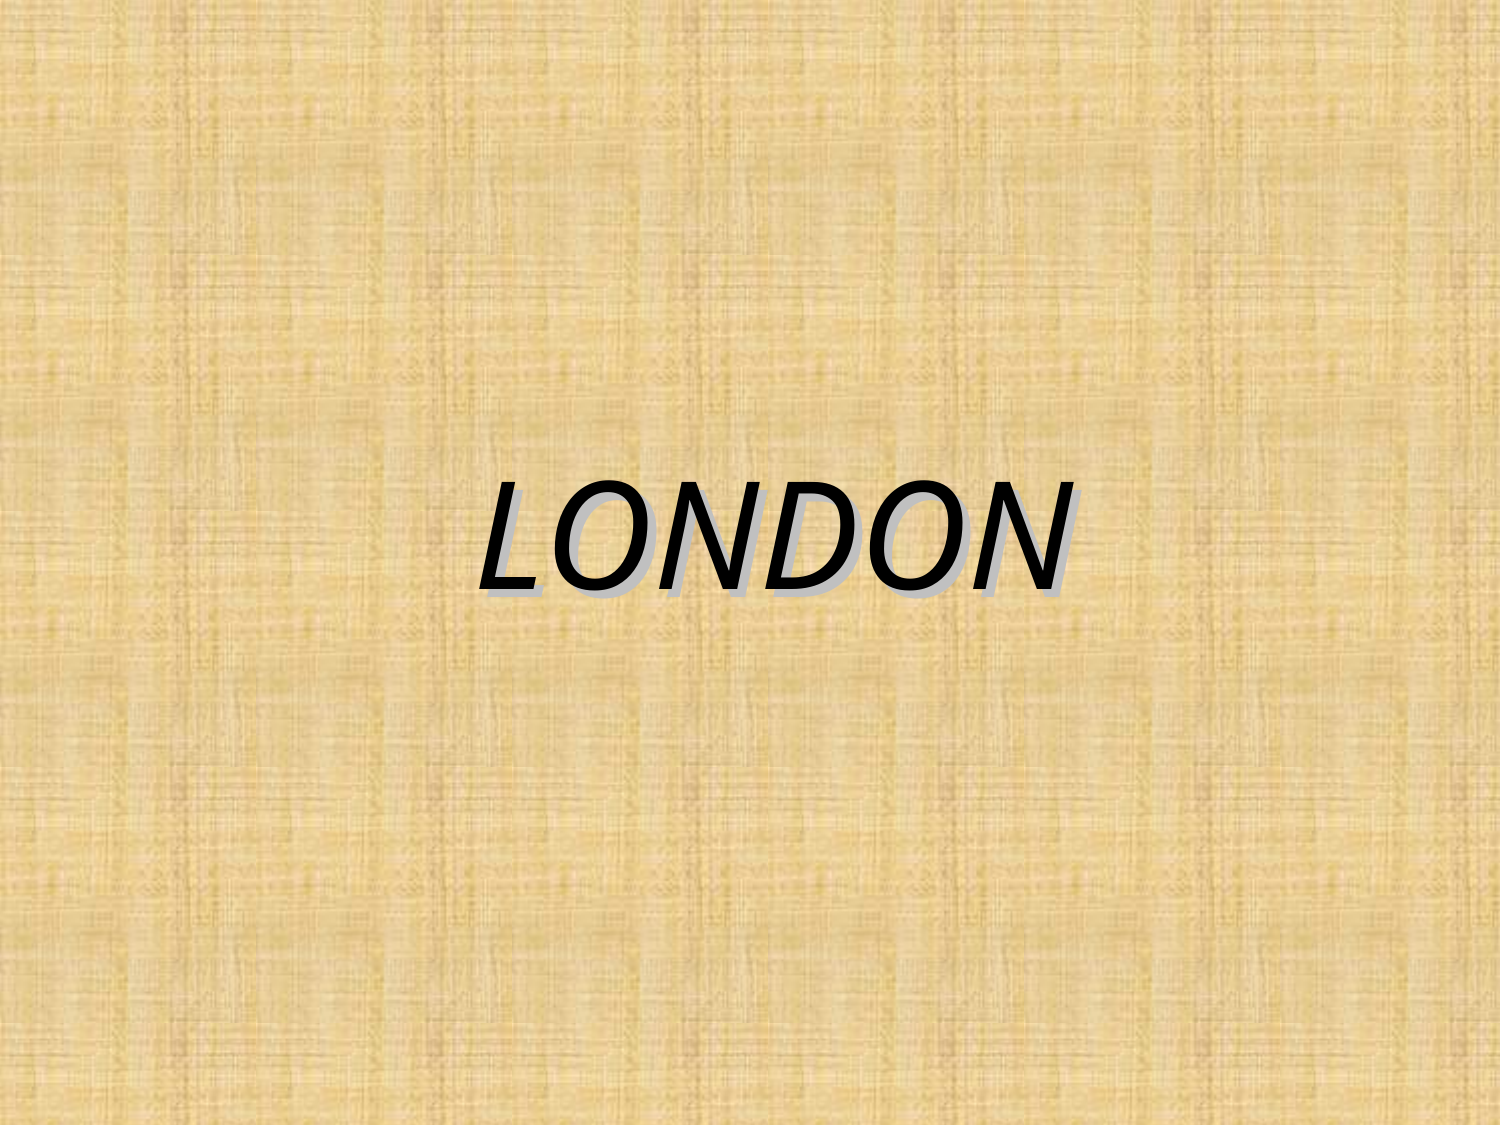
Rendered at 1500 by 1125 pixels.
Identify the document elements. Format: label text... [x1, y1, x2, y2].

title LONDON [135, 408, 1411, 650]
